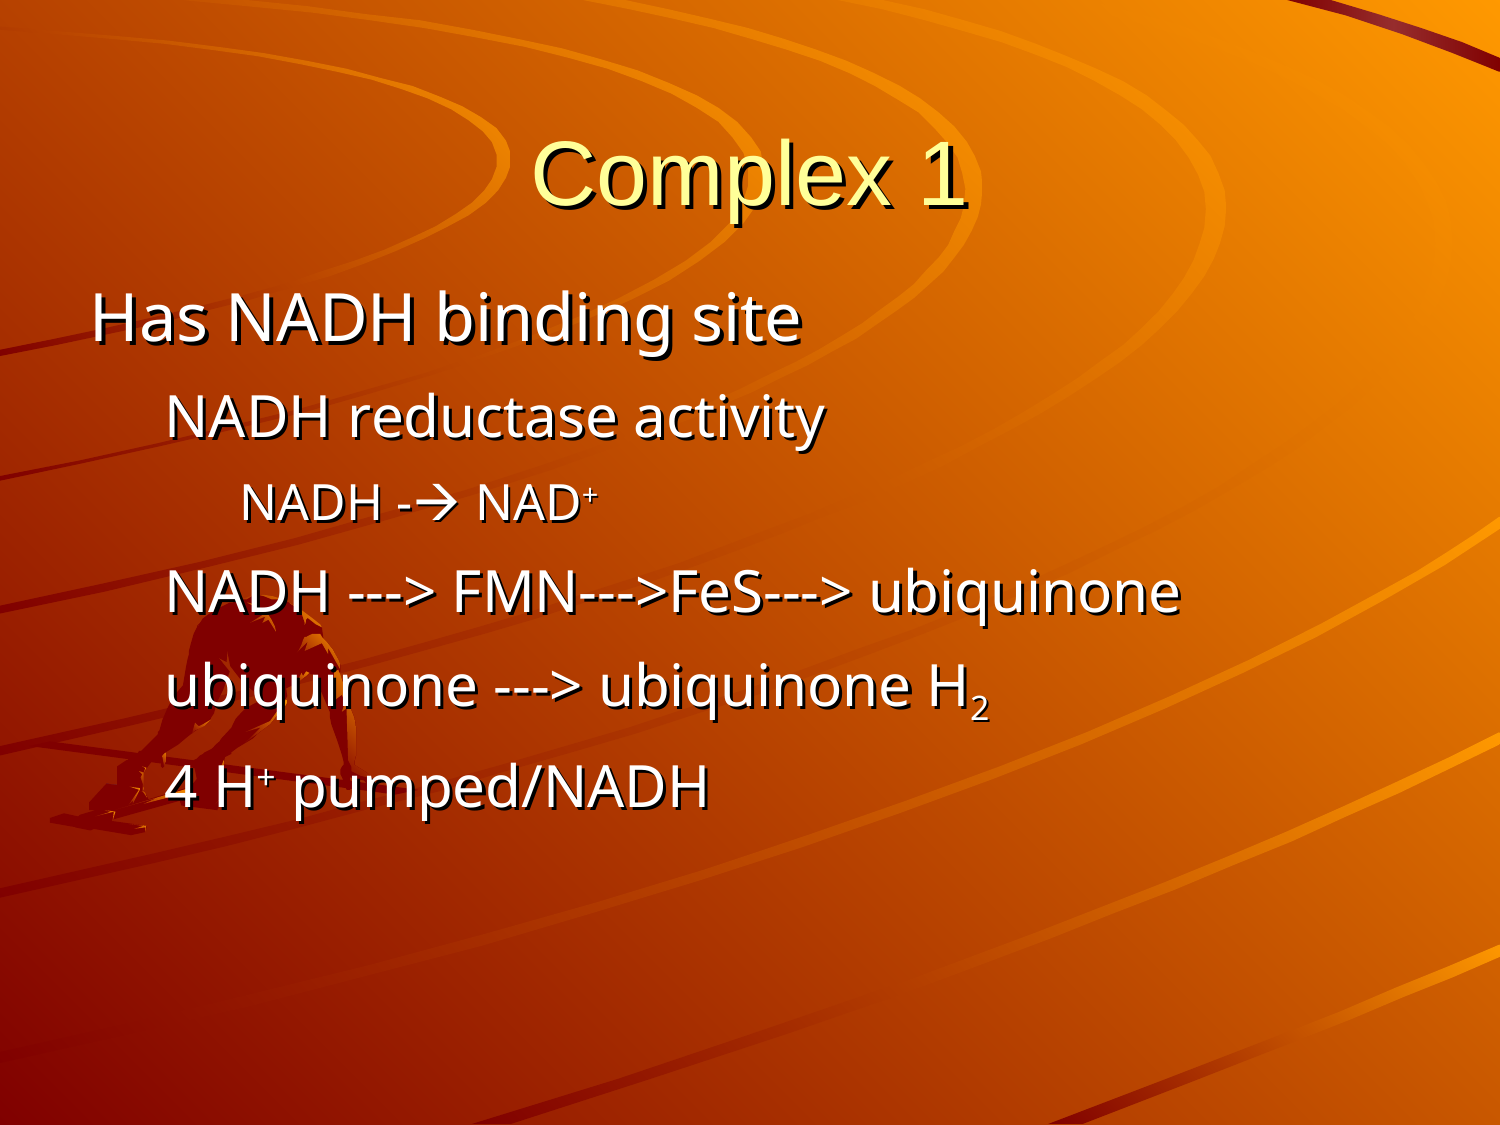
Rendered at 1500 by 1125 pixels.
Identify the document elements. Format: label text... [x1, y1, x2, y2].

list Has NADH binding site NADH reductase activity NADH - NAD+ NADH ---> FMN--->FeS---> ubiquinone ubiquinone ---> ubiquinone H2 4 H+ pumped/NADH [75, 262, 1426, 1006]
title Complex 1 [75, 25, 1426, 233]
